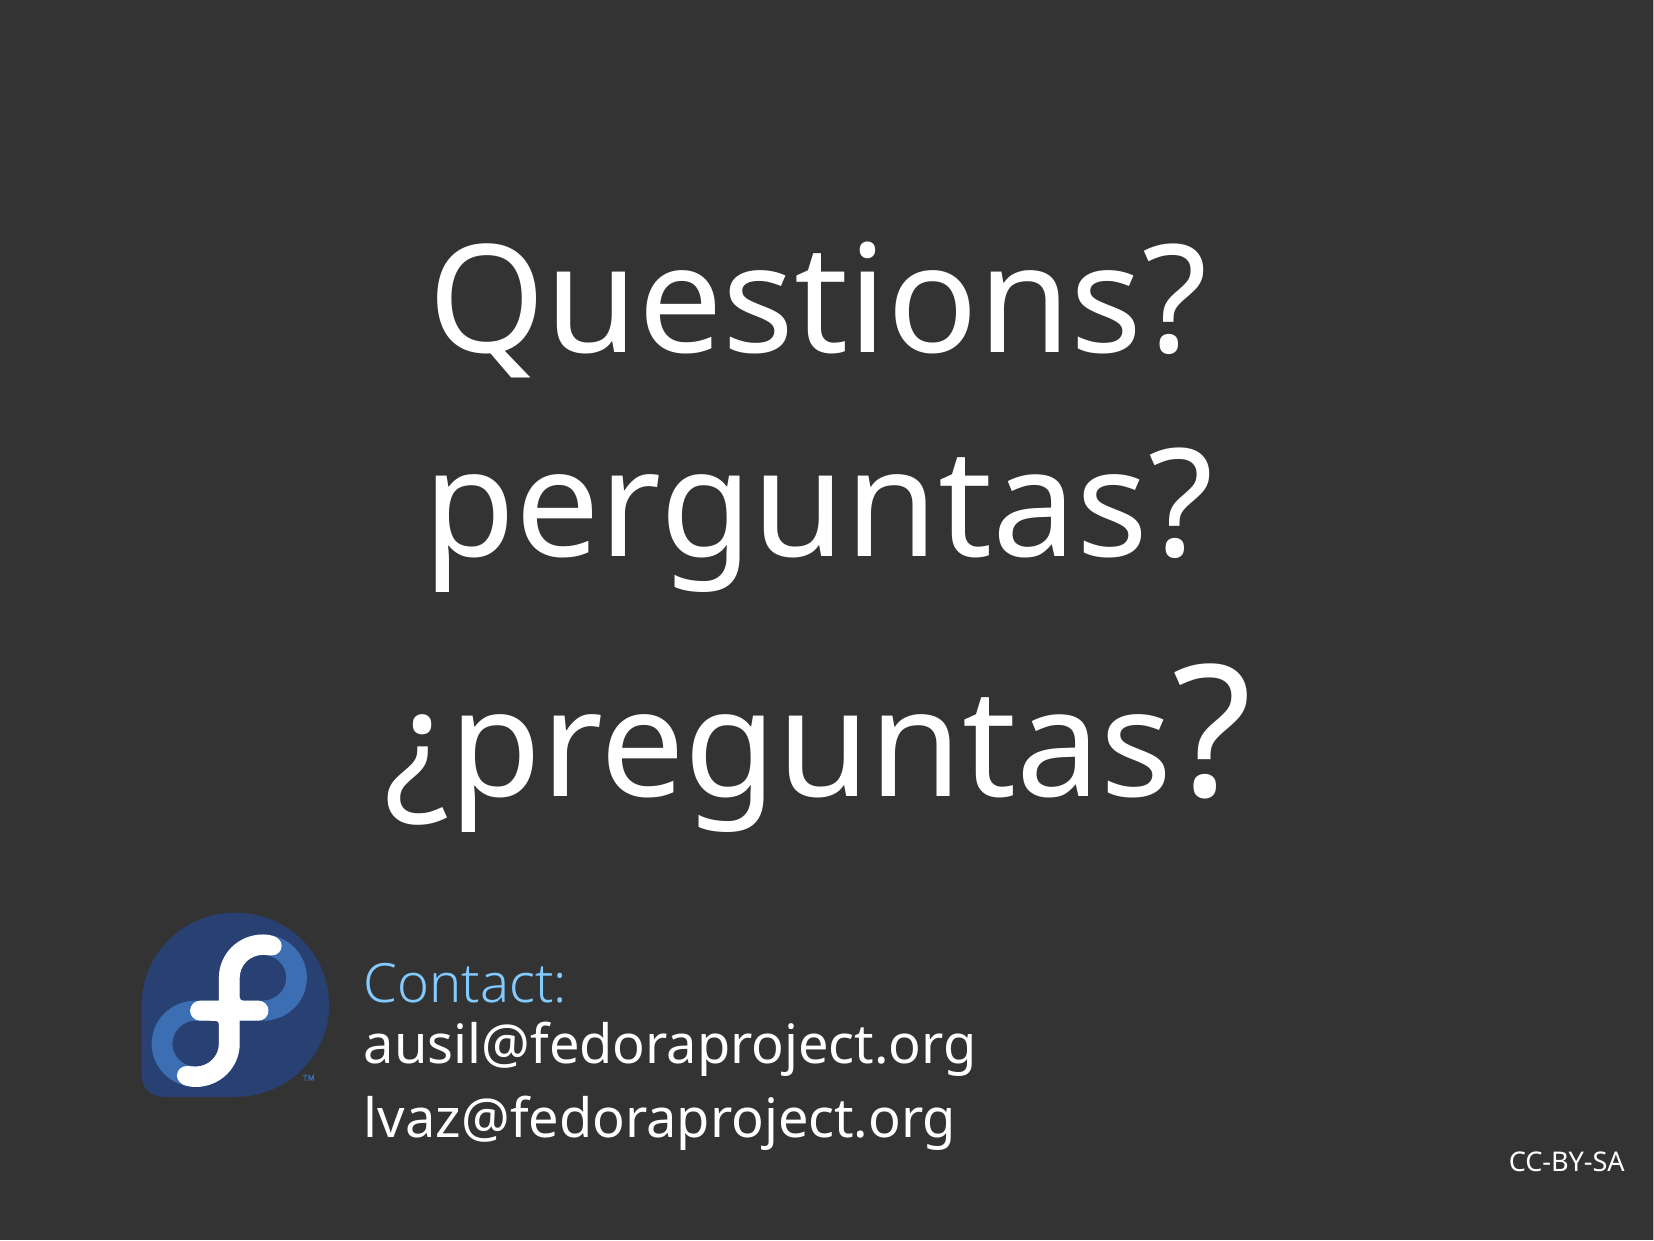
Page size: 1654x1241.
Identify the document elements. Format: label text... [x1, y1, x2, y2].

text_box CC-BY-SA [24, 1135, 1640, 1230]
text_box ausil@fedoraproject.org lvaz@fedoraproject.org [349, 998, 1455, 1146]
picture [141, 912, 330, 1097]
title Questions? perguntas? ¿preguntas? [30, 226, 1606, 817]
text_box Contact: [349, 937, 703, 1019]
